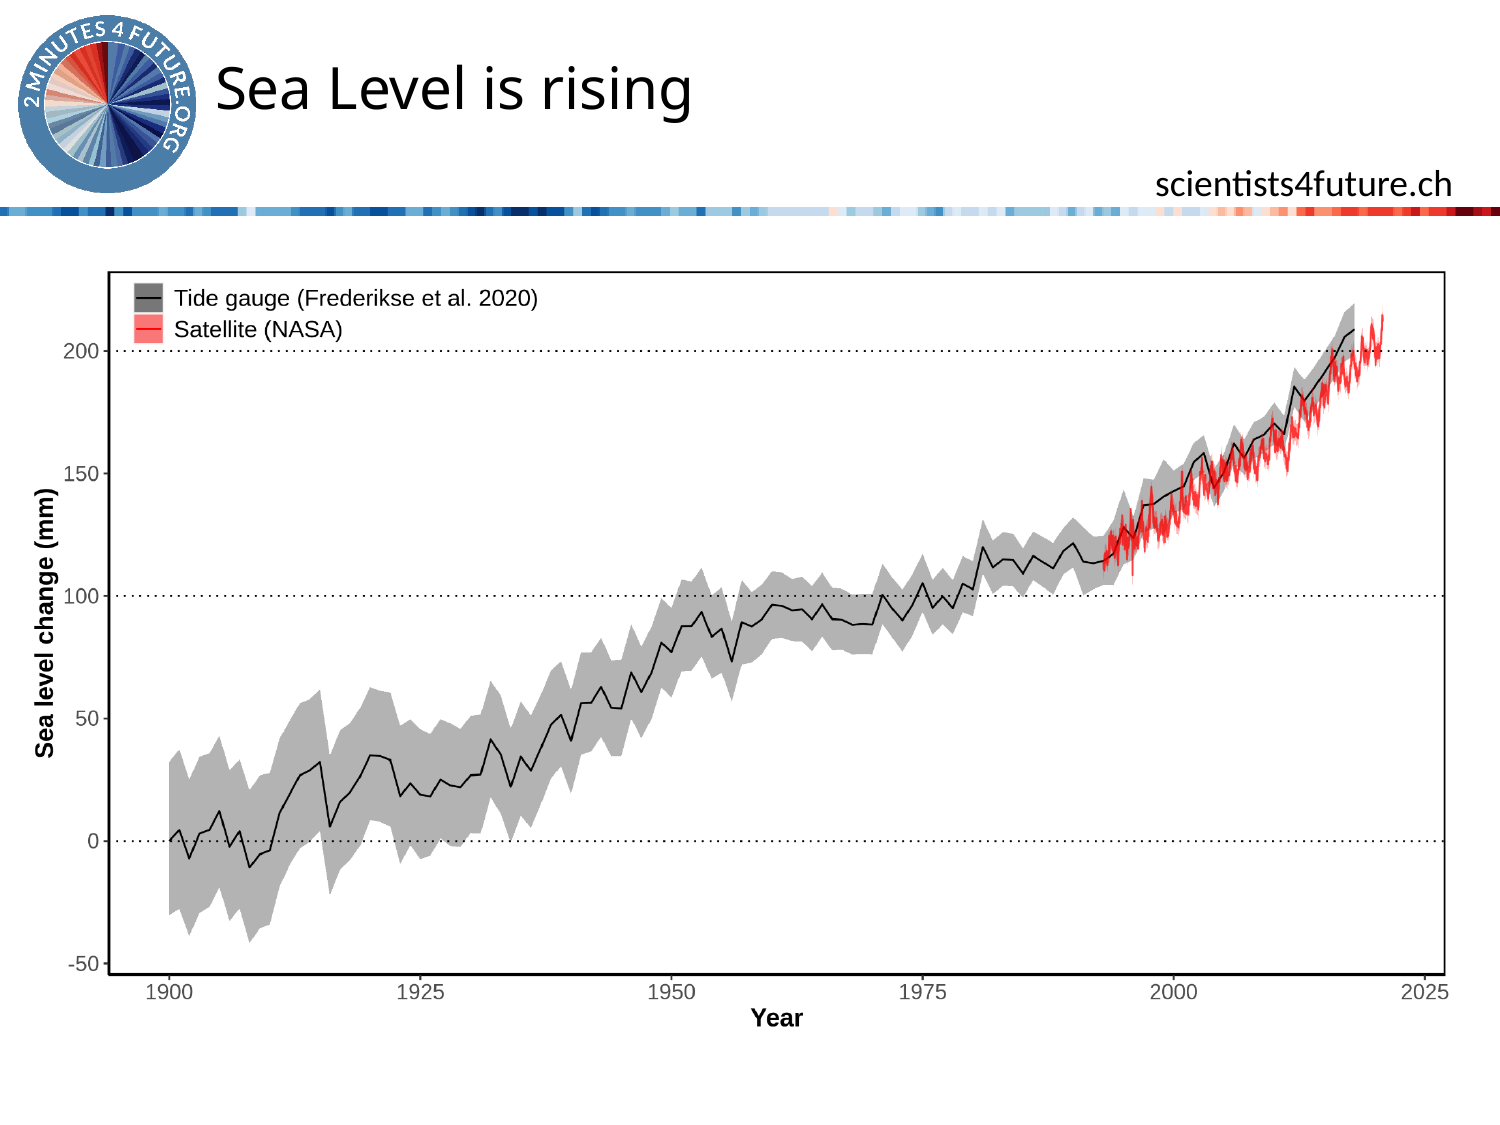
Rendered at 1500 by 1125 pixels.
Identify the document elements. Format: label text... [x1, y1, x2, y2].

picture [25, 261, 1455, 1041]
picture [0, 207, 1500, 216]
picture [18, 15, 196, 193]
text_box Sea Level is rising [200, 51, 1455, 157]
